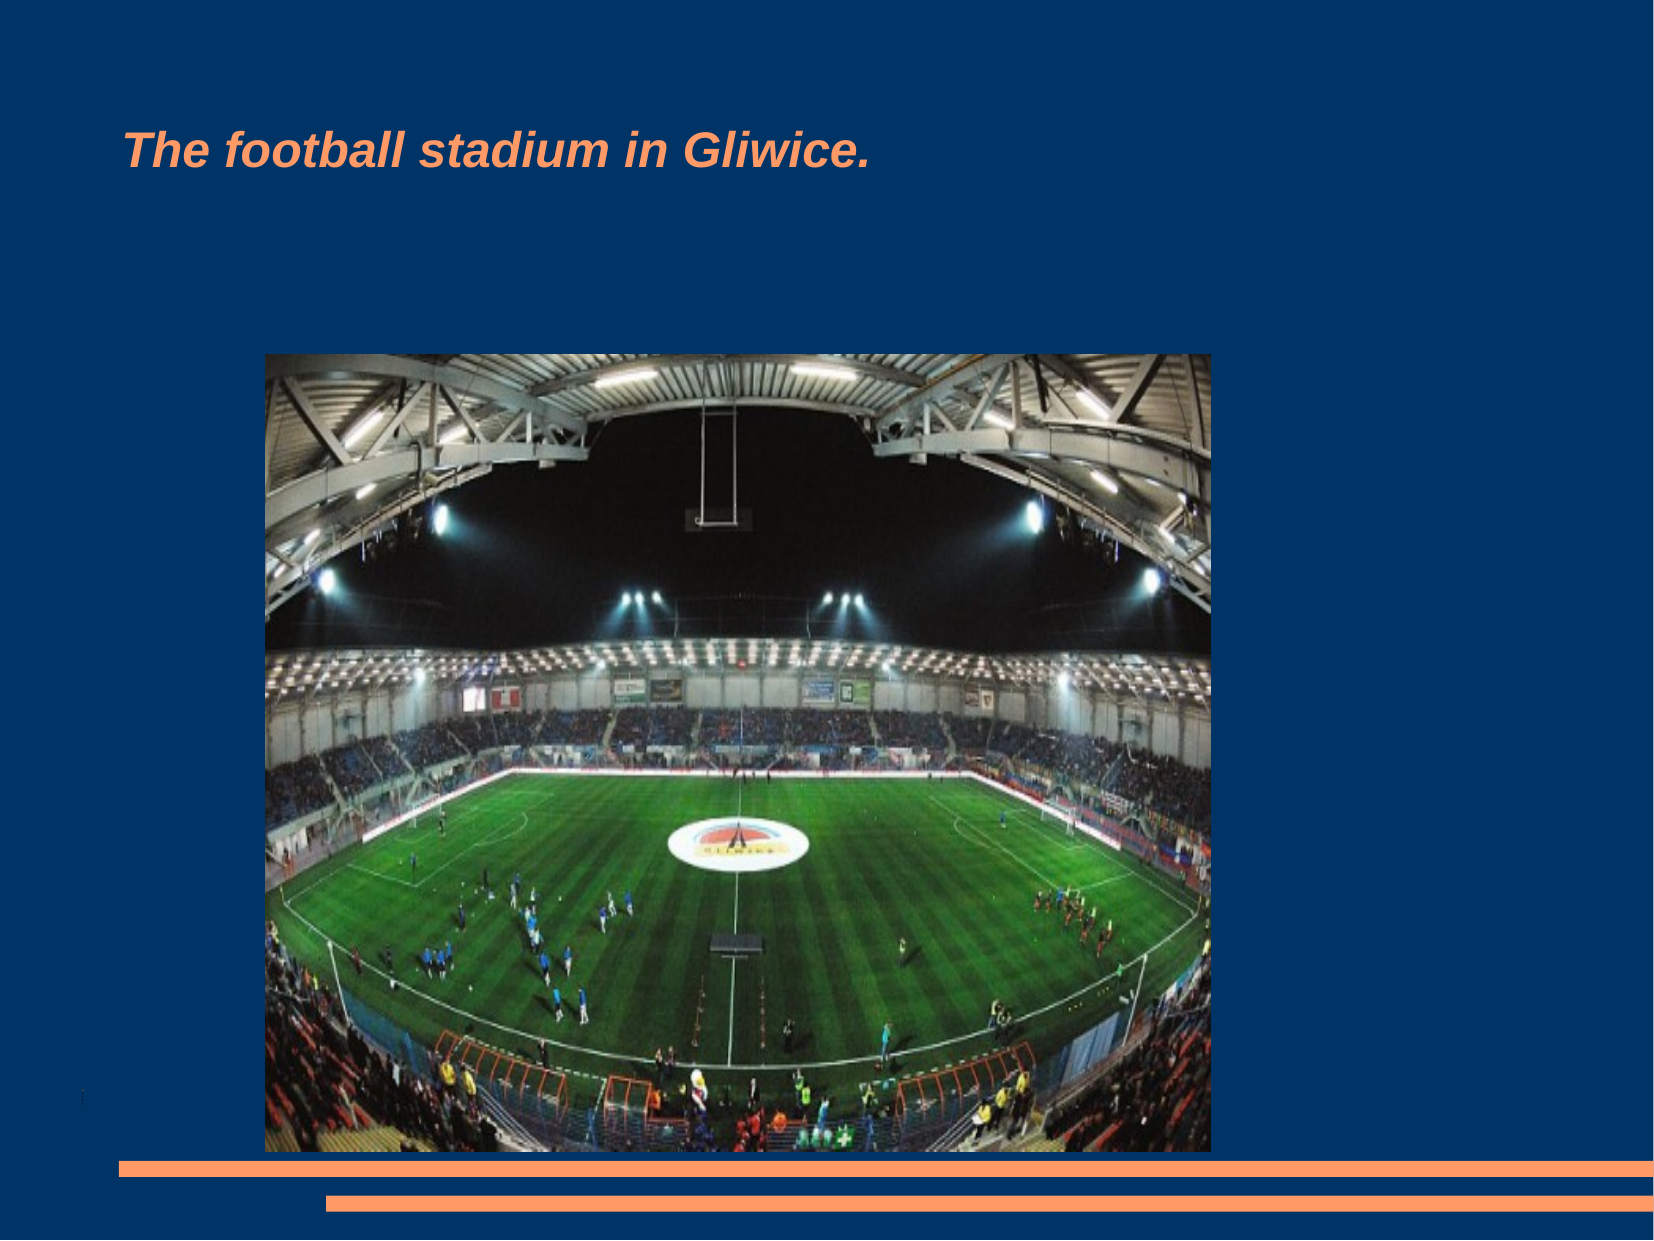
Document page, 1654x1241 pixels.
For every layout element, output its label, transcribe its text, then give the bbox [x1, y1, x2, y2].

title The football stadium in Gliwice. [121, 46, 1534, 254]
picture [265, 354, 1211, 1152]
